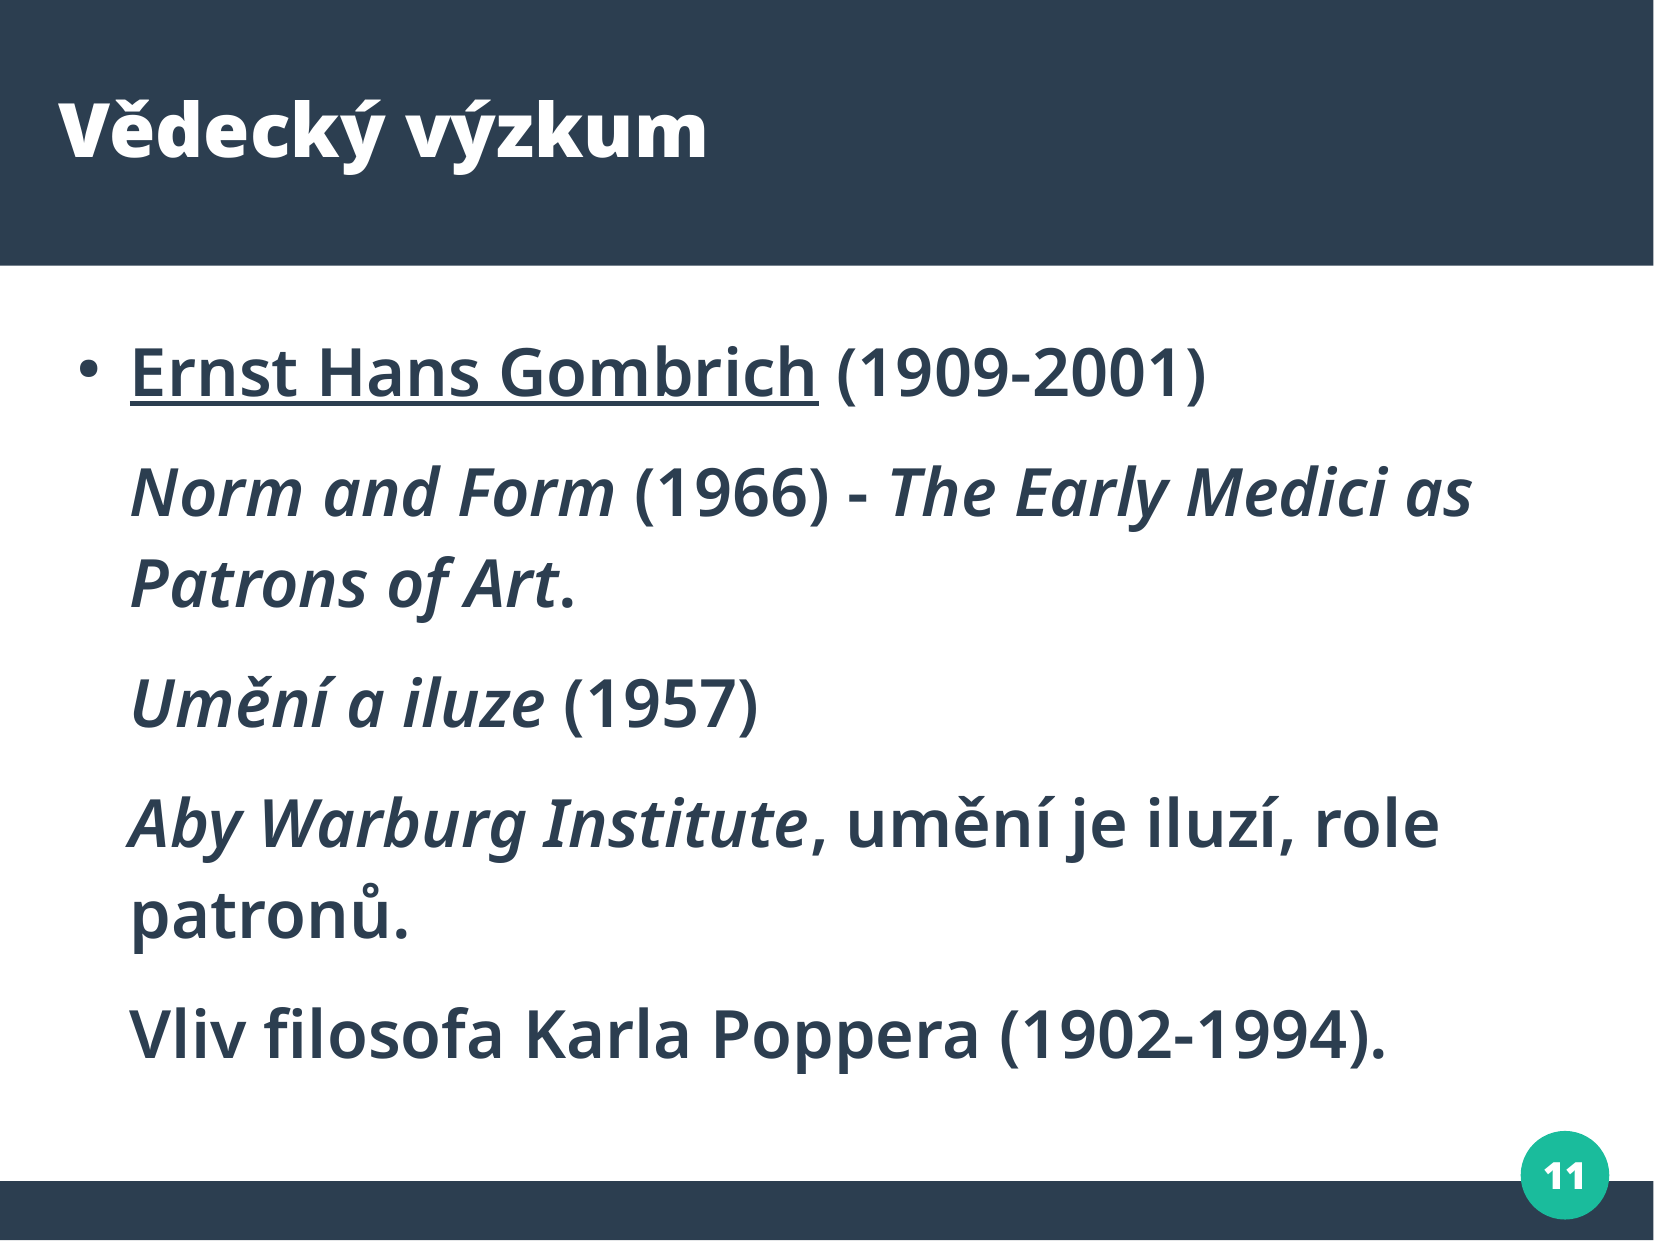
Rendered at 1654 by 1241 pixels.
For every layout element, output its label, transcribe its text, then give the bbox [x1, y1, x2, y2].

list Ernst Hans Gombrich (1909-2001) Norm and Form (1966) - The Early Medici as Patrons of Art. Umění a iluze (1957) Aby Warburg Institute, umění je iluzí, role patronů. Vliv filosofa Karla Poppera (1902-1994). [59, 324, 1595, 1152]
title Vědecký výzkum [59, 49, 1595, 207]
